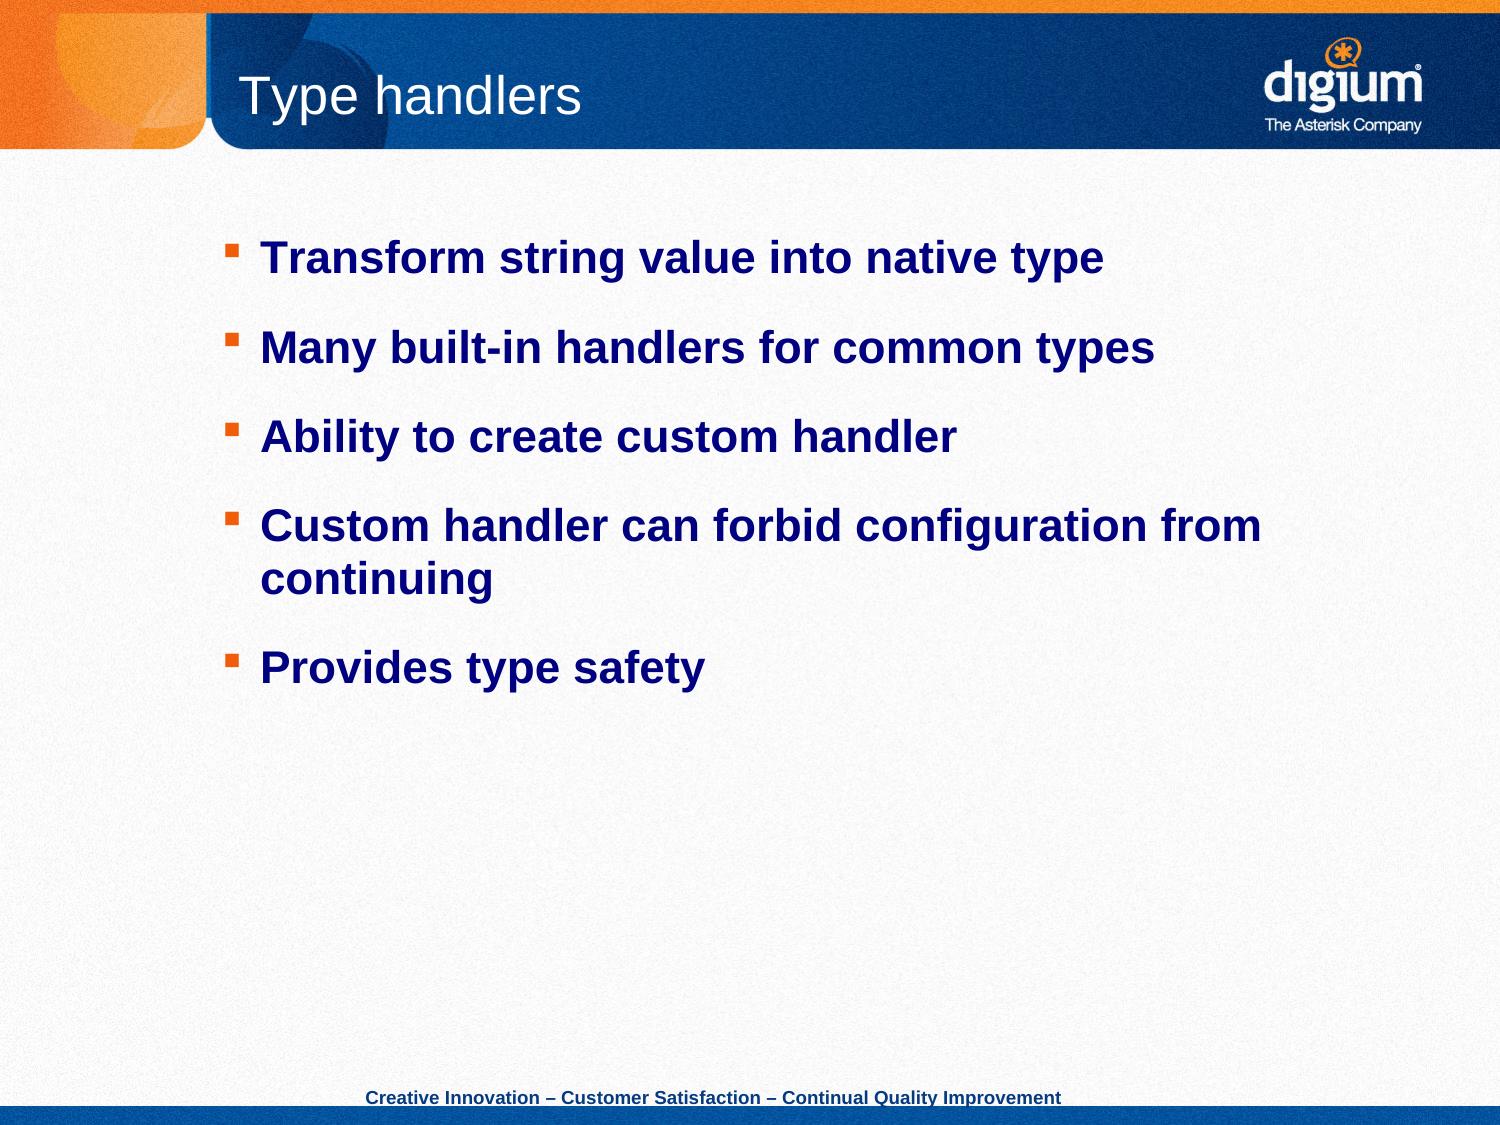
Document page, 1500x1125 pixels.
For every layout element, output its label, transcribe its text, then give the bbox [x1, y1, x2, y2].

picture [0, 0, 1500, 1125]
title Type handlers [238, 27, 1243, 127]
list Transform string value into native type Many built-in handlers for common types Ability to create custom handler Custom handler can forbid configuration from continuing Provides type safety [206, 224, 1301, 1013]
